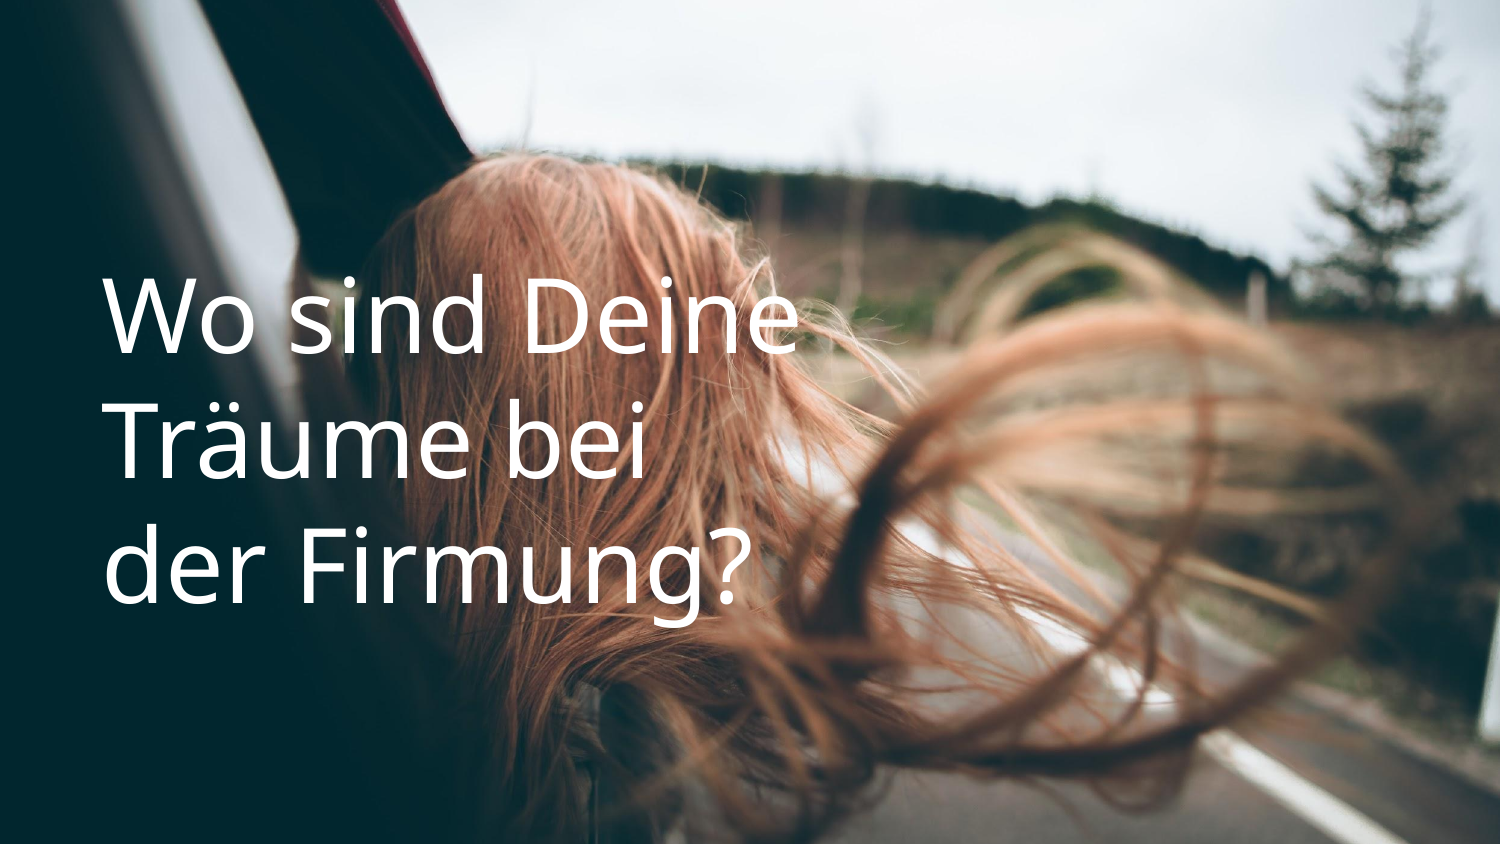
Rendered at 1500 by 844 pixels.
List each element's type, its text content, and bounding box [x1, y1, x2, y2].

text_box Wo sind Deine Träume bei der Firmung? [86, 234, 838, 640]
picture [0, 0, 1500, 844]
